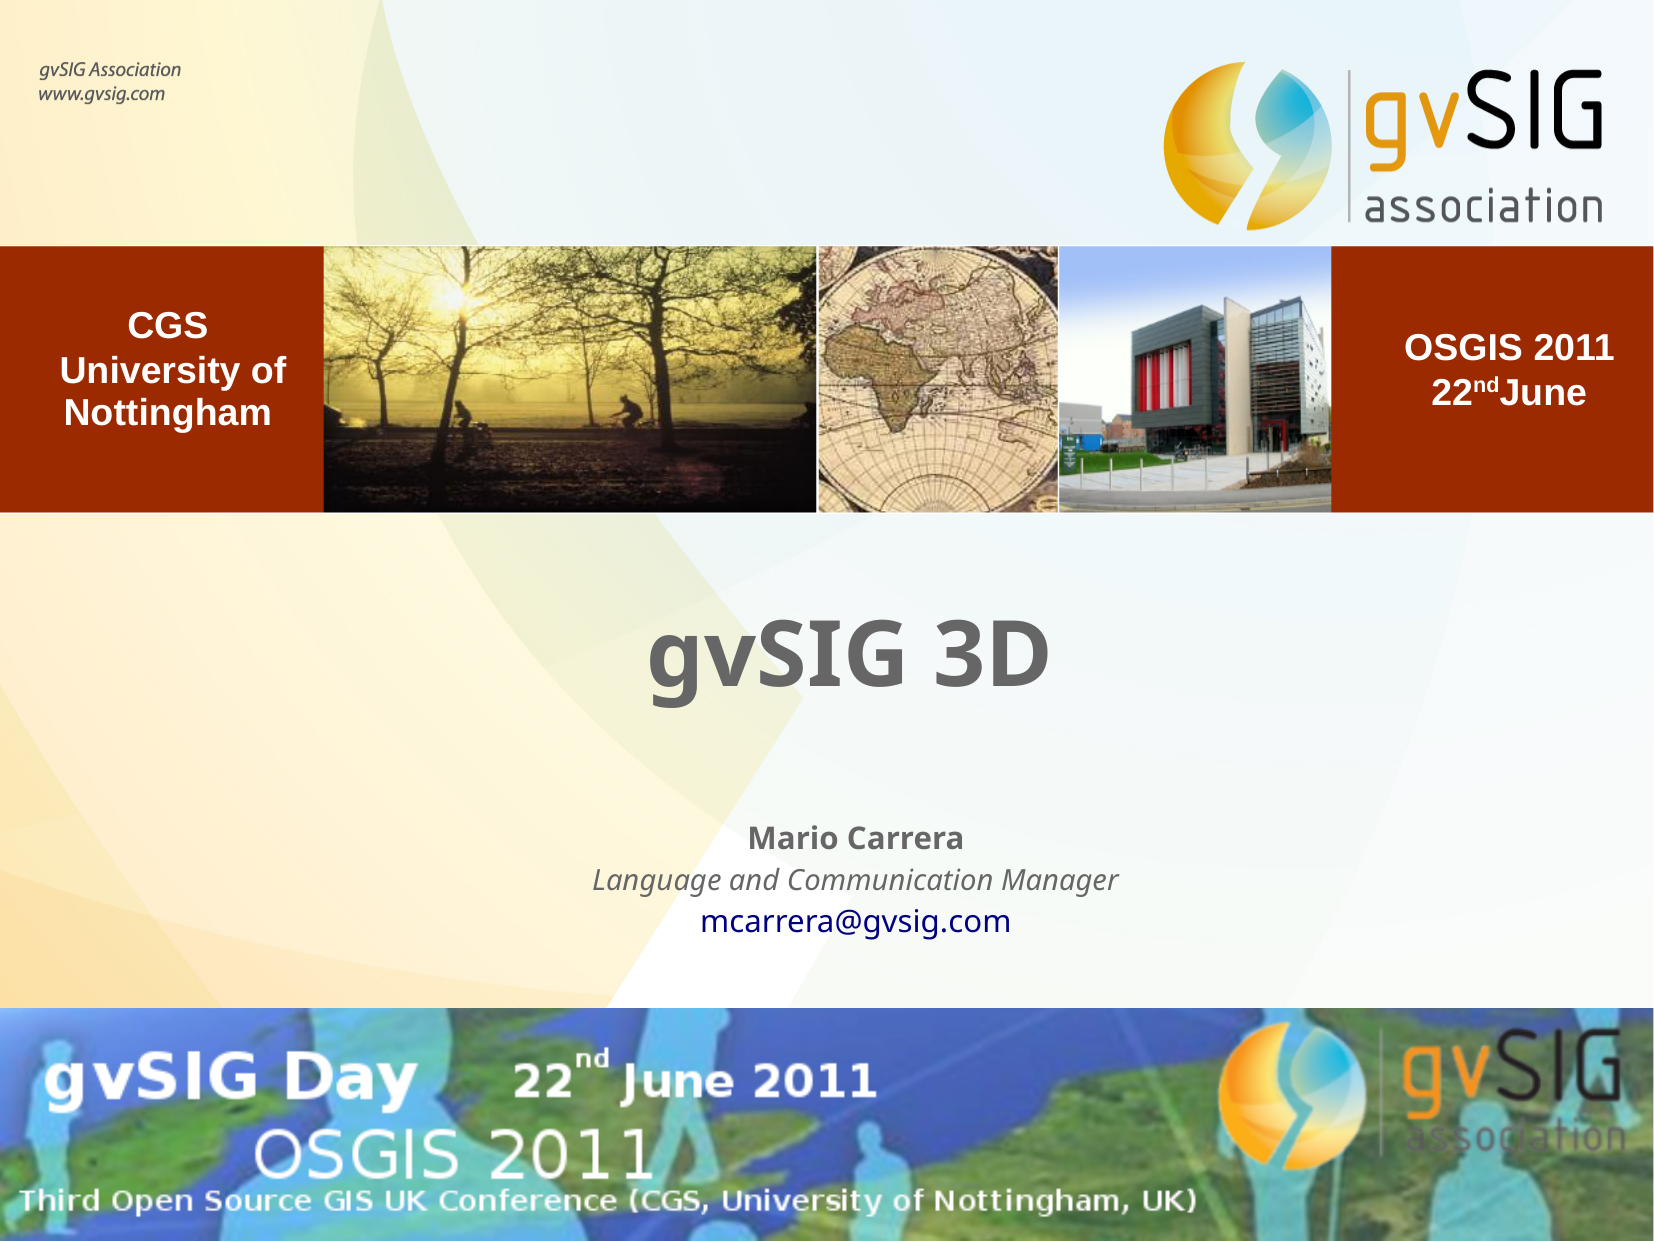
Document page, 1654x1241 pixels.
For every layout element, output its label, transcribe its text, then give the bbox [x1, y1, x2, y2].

text_box OSGIS 2011 22ndJune [1387, 318, 1631, 512]
text_box CGS University of Nottingham [16, 297, 319, 531]
text_box Mario Carrera Language and Communication Manager mcarrera@gvsig.com [502, 809, 1199, 1004]
title gvSIG 3D [135, 597, 1565, 706]
picture [0, 0, 1654, 1241]
